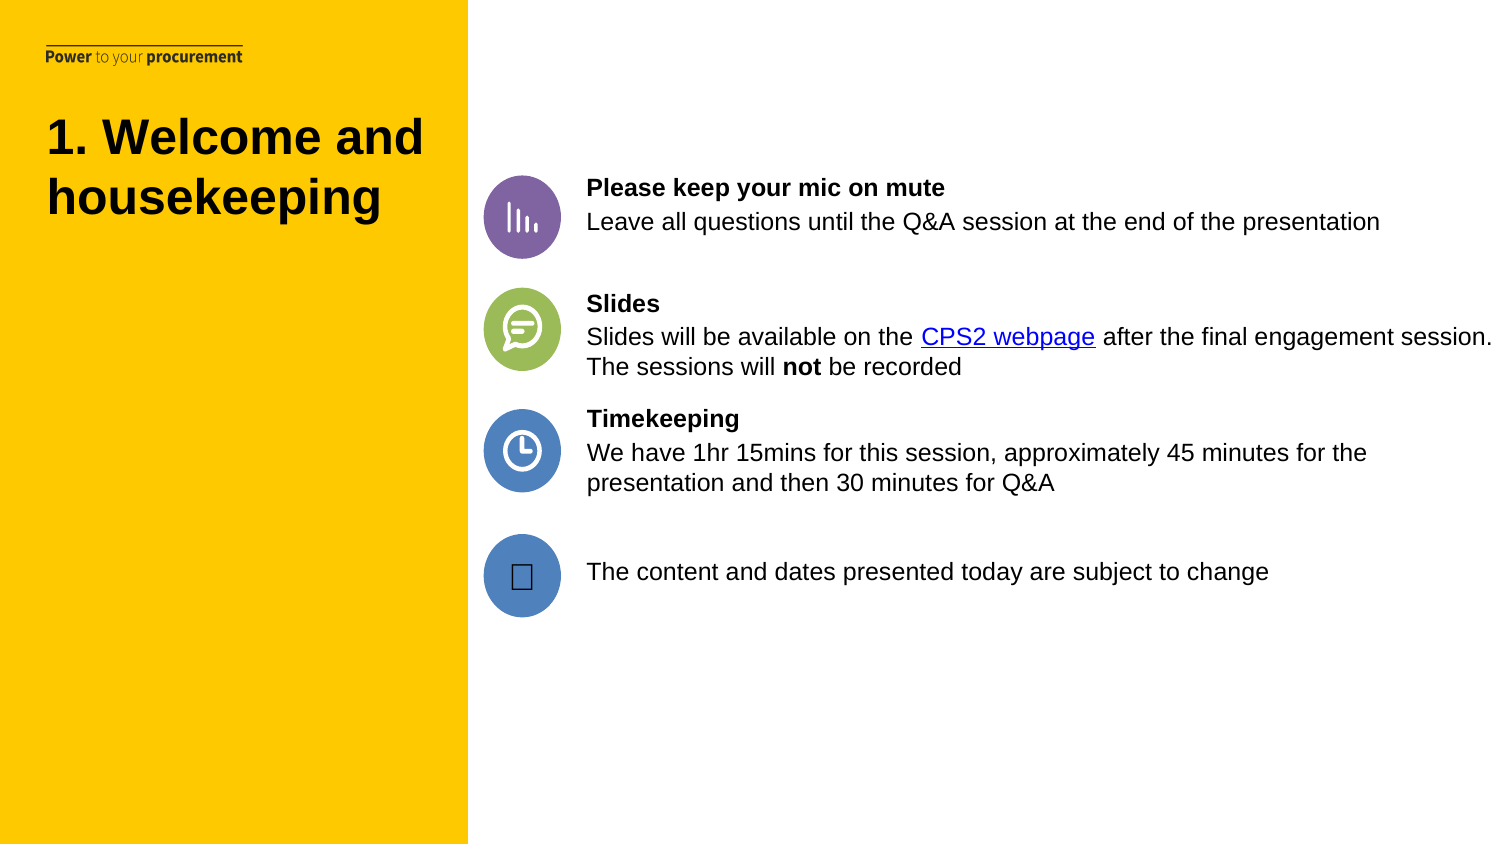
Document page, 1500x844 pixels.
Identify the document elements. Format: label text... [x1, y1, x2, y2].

text_box [483, 409, 561, 493]
text_box Slides [582, 285, 703, 318]
text_box The content and dates presented today are subject to change [582, 553, 1423, 588]
text_box Leave all questions until the Q&A session at the end of the presentation [582, 203, 1423, 238]
text_box [483, 287, 561, 371]
text_box Please keep your mic on mute [582, 169, 1257, 203]
text_box We have 1hr 15mins for this session, approximately 45 minutes for the presentation and then 30 minutes for Q&A [582, 434, 1465, 500]
text_box Slides will be available on the CPS2 webpage after the final engagement session. The sessions will not be recorded [582, 318, 1500, 384]
text_box [483, 175, 561, 259]
text_box ❕ [483, 534, 561, 618]
text_box Timekeeping [582, 399, 979, 434]
title 1. Welcome and housekeeping [46, 104, 443, 209]
